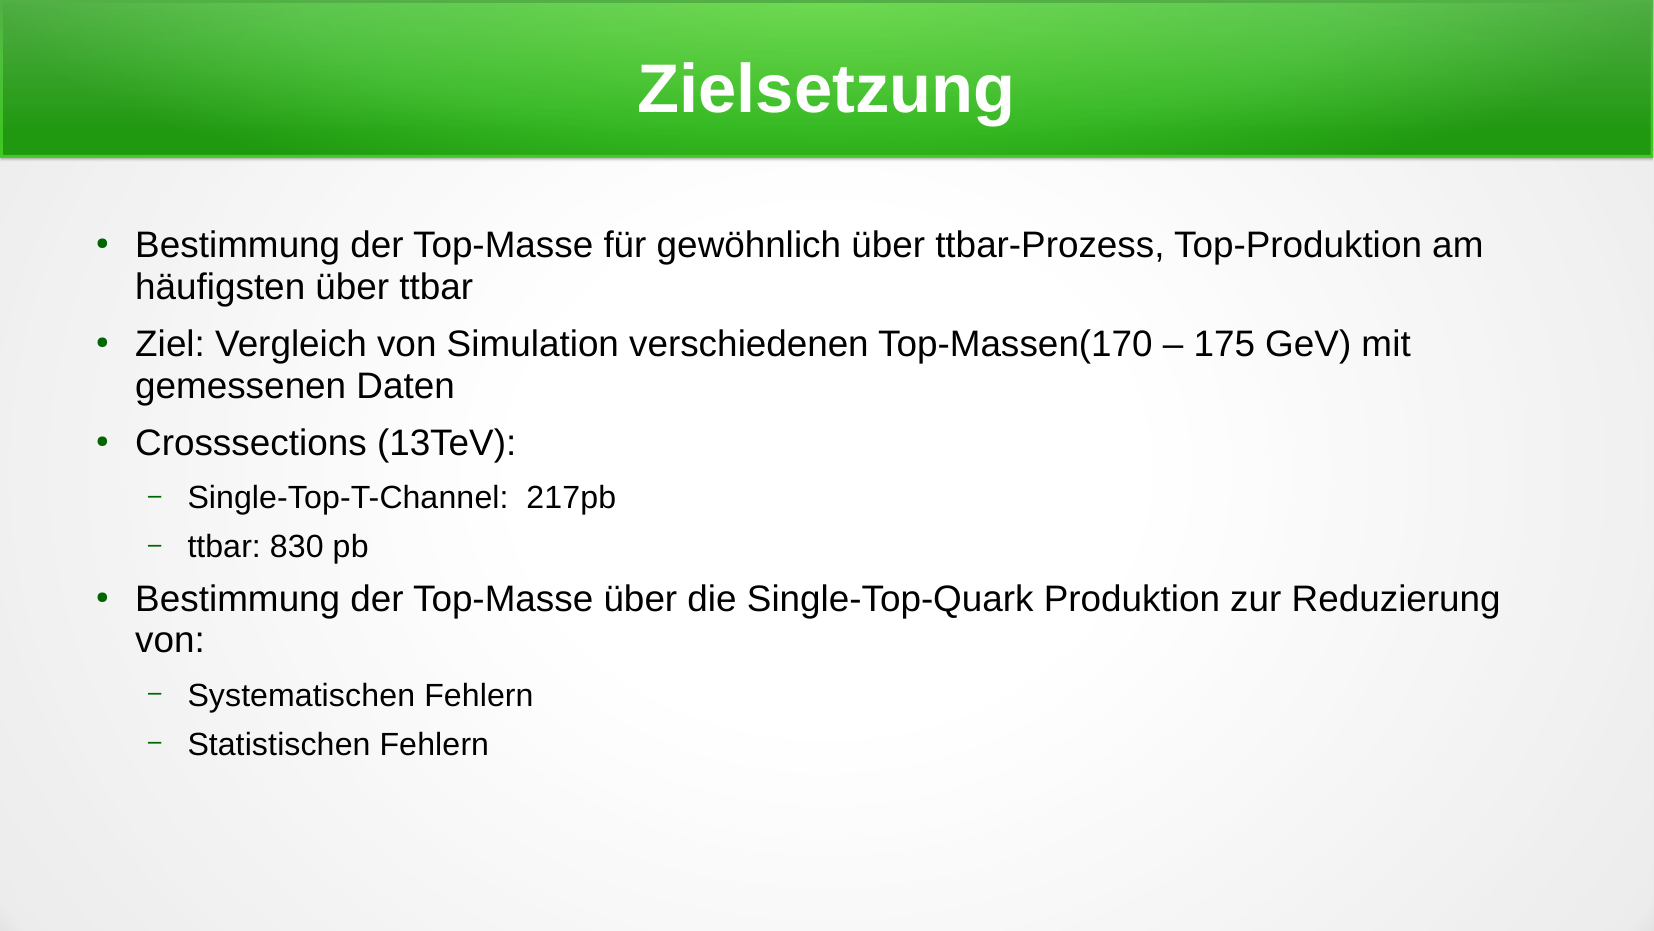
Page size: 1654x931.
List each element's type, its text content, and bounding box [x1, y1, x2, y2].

title Zielsetzung [82, 35, 1571, 142]
list Bestimmung der Top-Masse für gewöhnlich über ttbar-Prozess, Top-Produktion am häufigsten über ttbar Ziel: Vergleich von Simulation verschiedenen Top-Massen(170 – 175 GeV) mit gemessenen Daten Crosssections (13TeV): Single-Top-T-Channel: 217pb ttbar: 830 pb Bestimmung der Top-Masse über die Single-Top-Quark Produktion zur Reduzierung von: Systematischen Fehlern Statistischen Fehlern [82, 224, 1571, 764]
